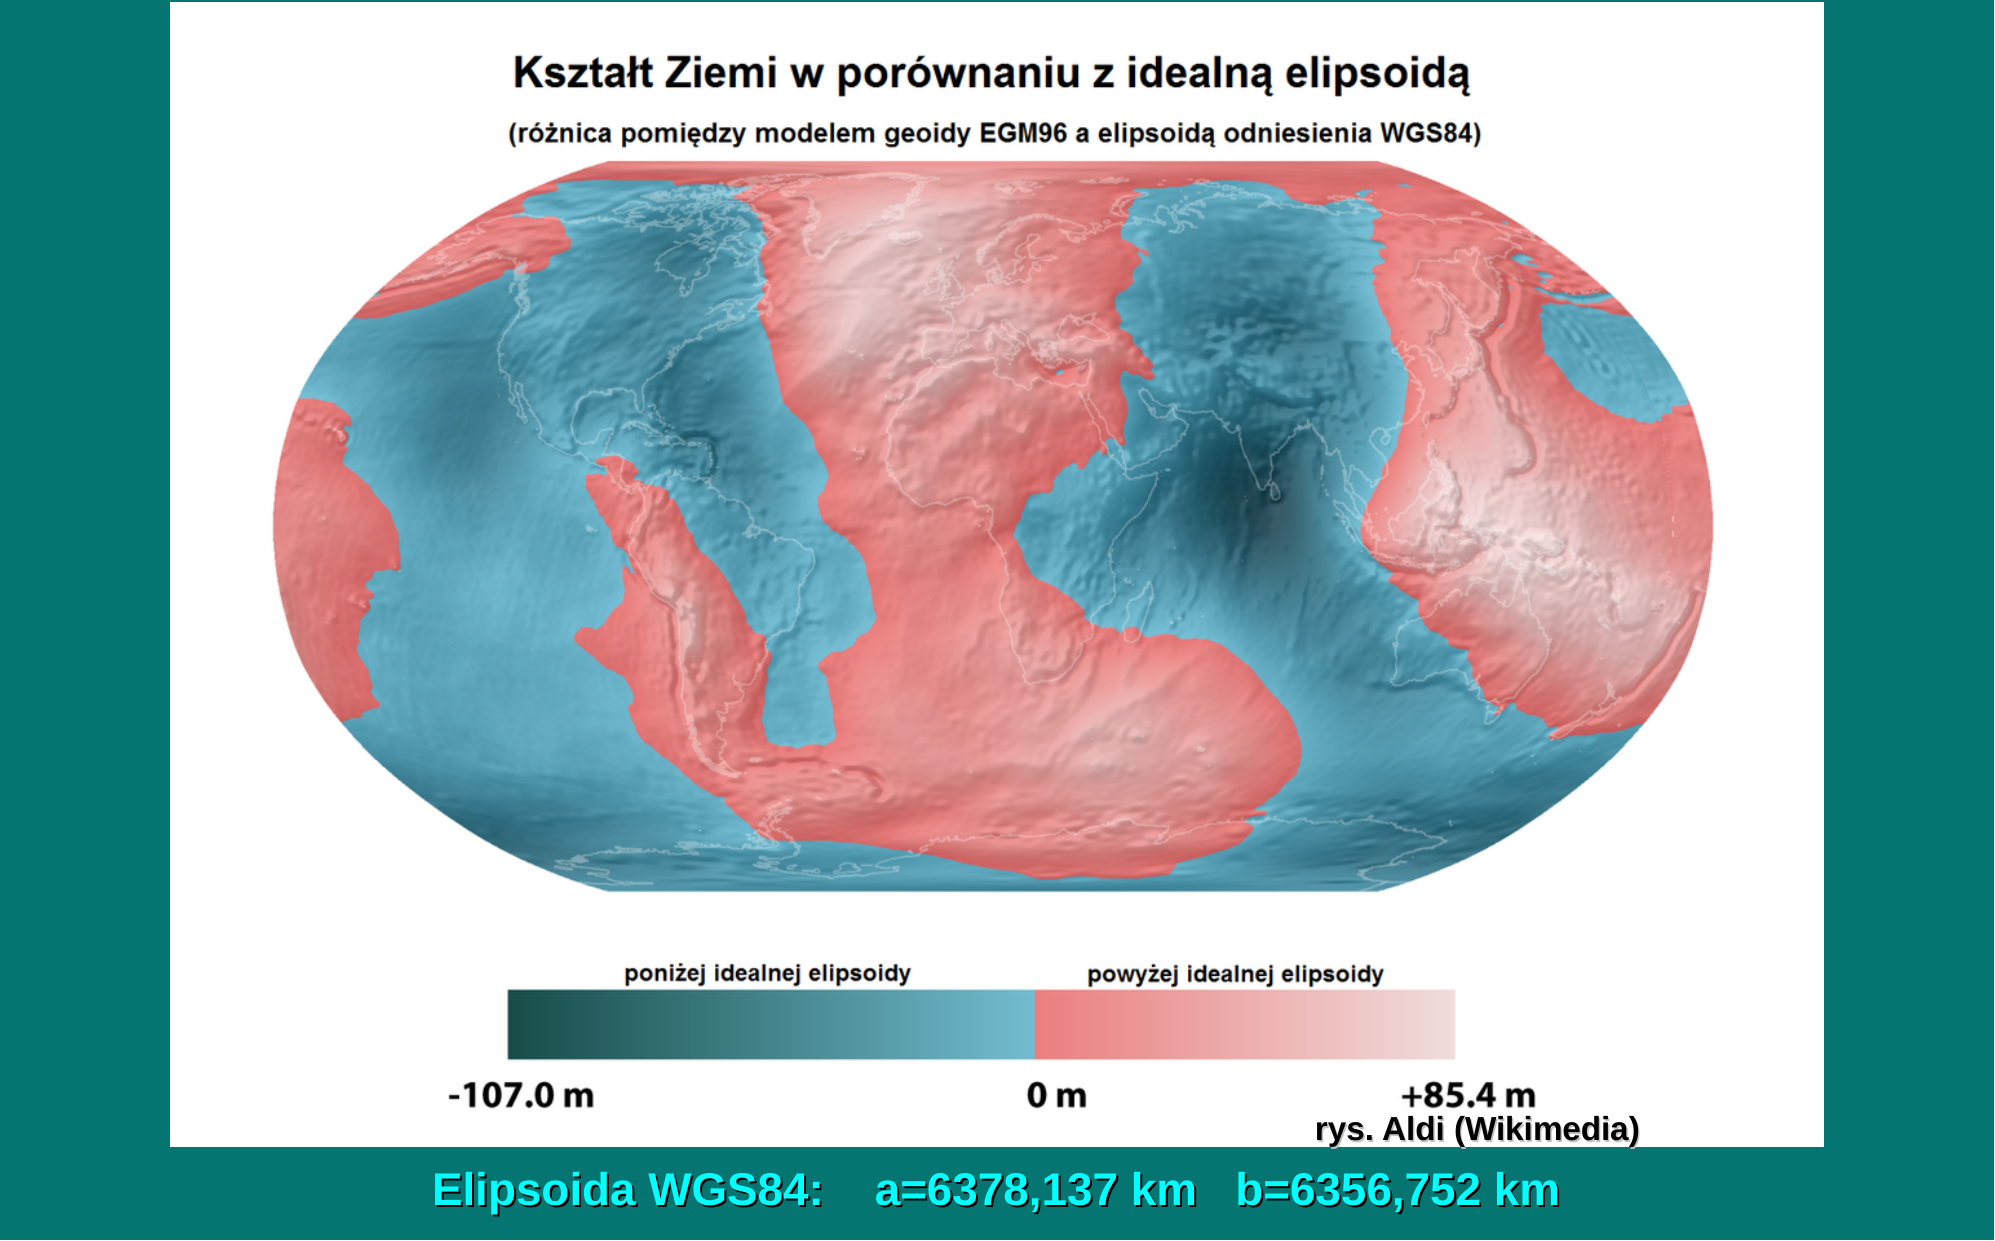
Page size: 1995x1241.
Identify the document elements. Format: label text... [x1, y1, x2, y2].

picture [170, 2, 1824, 1147]
text_box Elipsoida WGS84: a=6378,137 km b=6356,752 km [417, 1156, 1576, 1223]
text_box rys. Aldi (Wikimedia) [1300, 1103, 1656, 1156]
